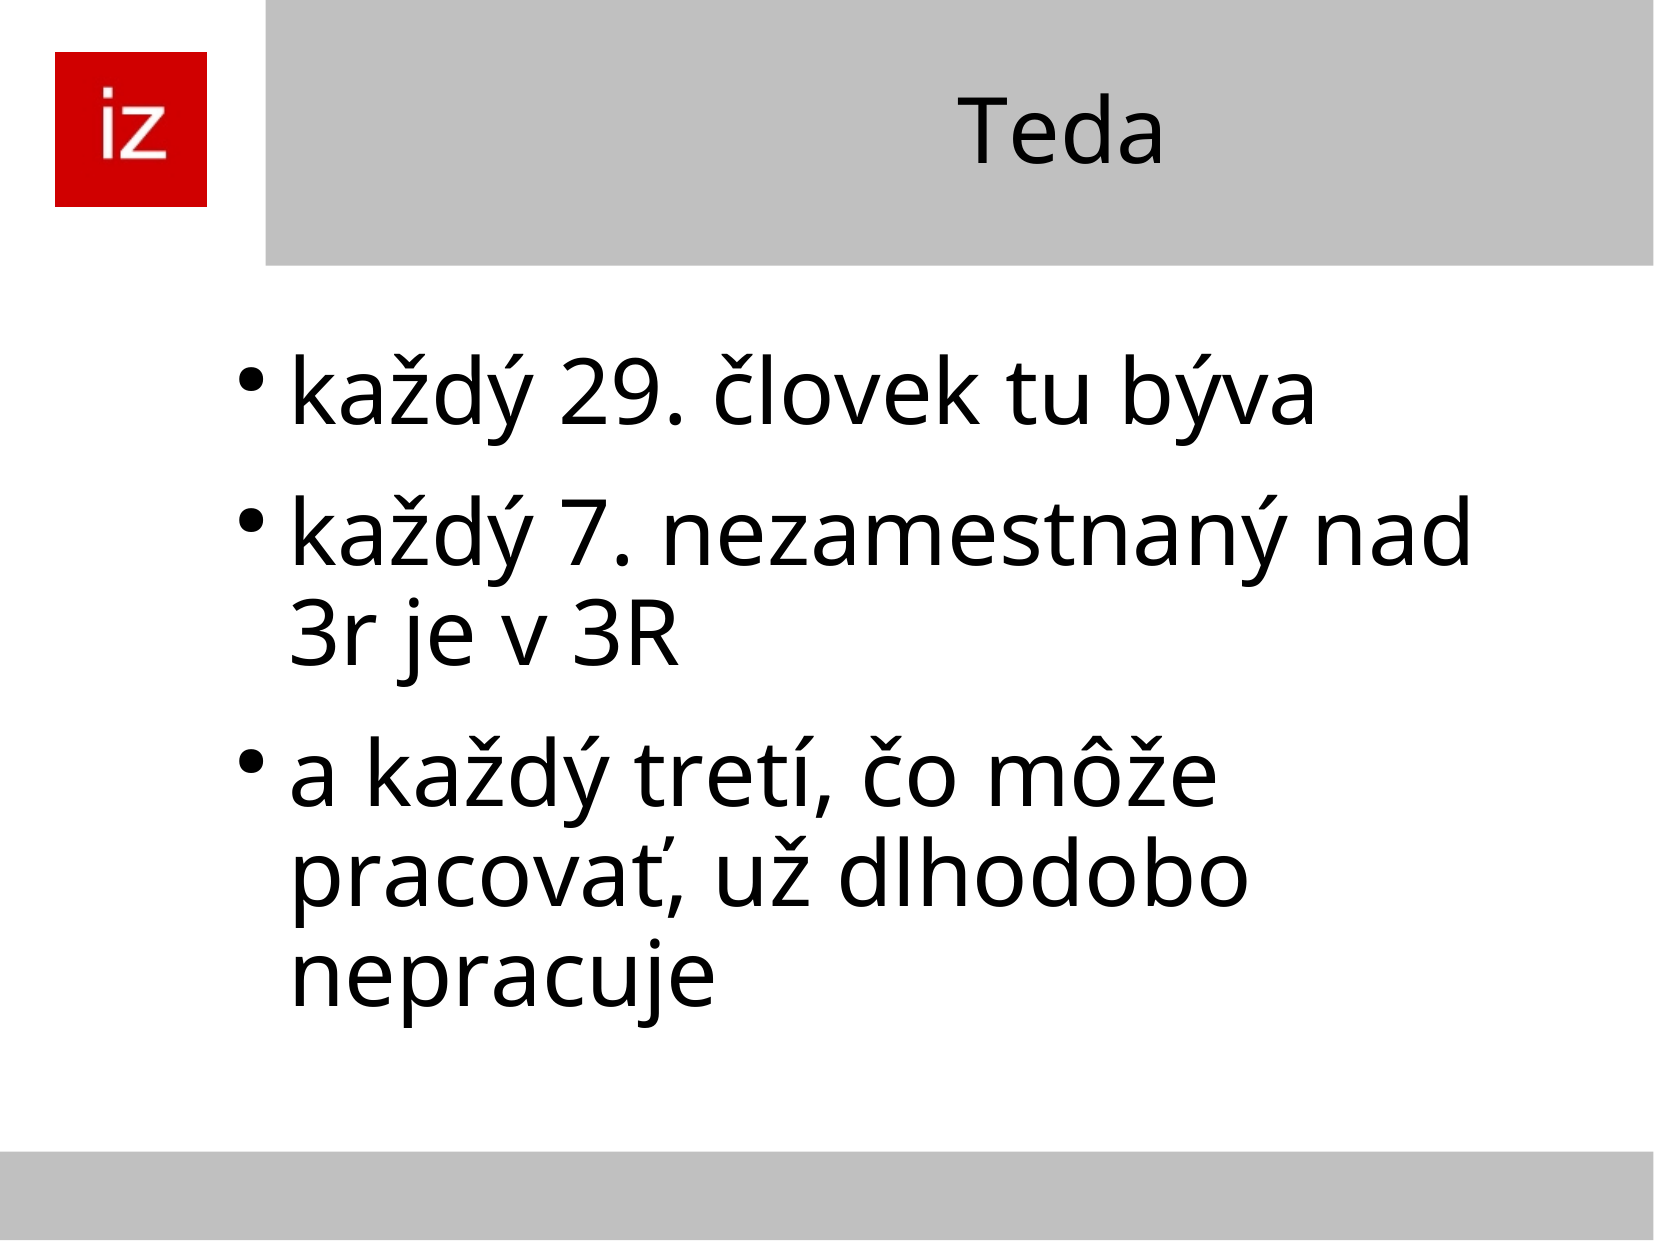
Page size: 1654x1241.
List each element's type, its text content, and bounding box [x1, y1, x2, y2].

title Teda [561, 29, 1565, 237]
picture [55, 52, 207, 207]
list každý 29. človek tu býva každý 7. nezamestnaný nad 3r je v 3R a každý tretí, čo môže pracovať, už dlhodobo nepracuje [121, 344, 1533, 1126]
